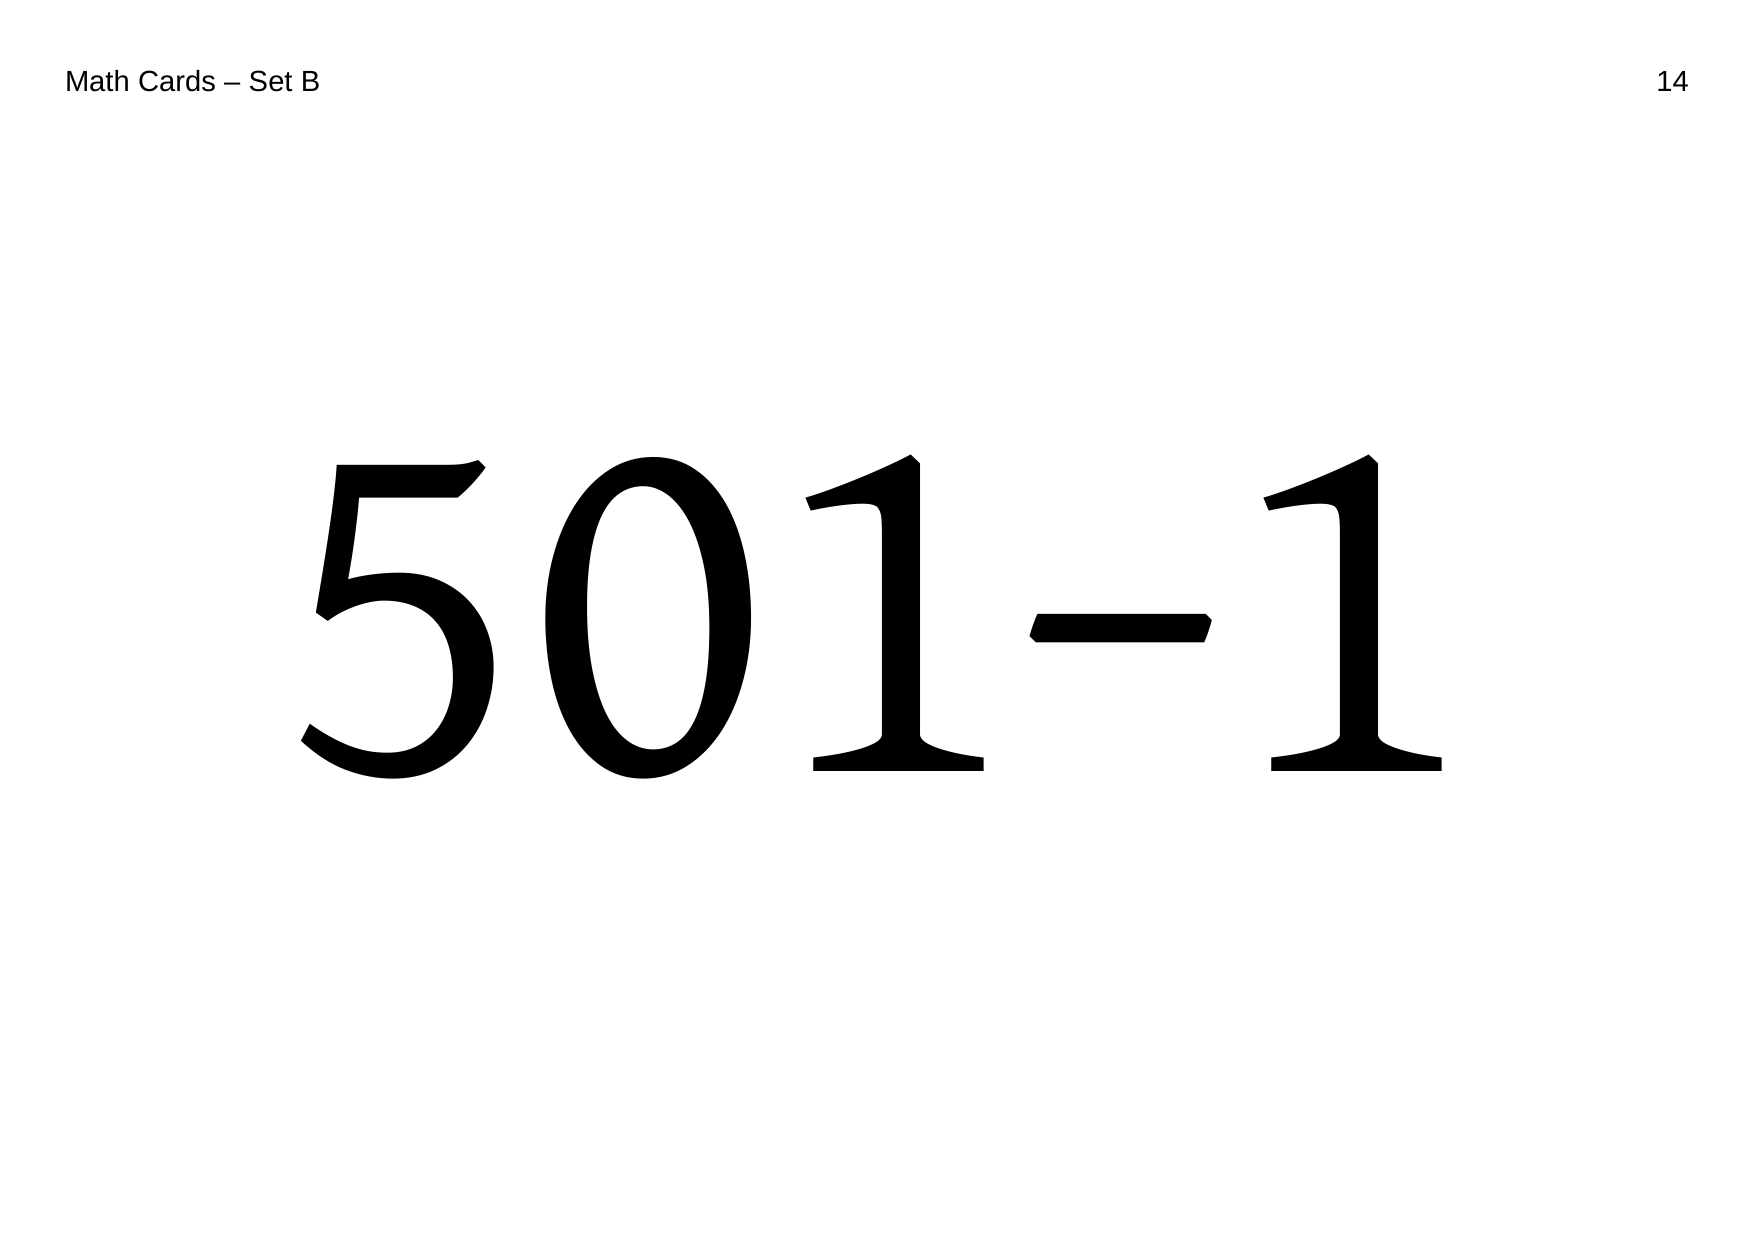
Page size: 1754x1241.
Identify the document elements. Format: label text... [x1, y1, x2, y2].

text_box Math Cards – Set B [59, 59, 328, 104]
text_box 14 [1650, 59, 1695, 104]
text_box 501−1 [275, 318, 1479, 922]
